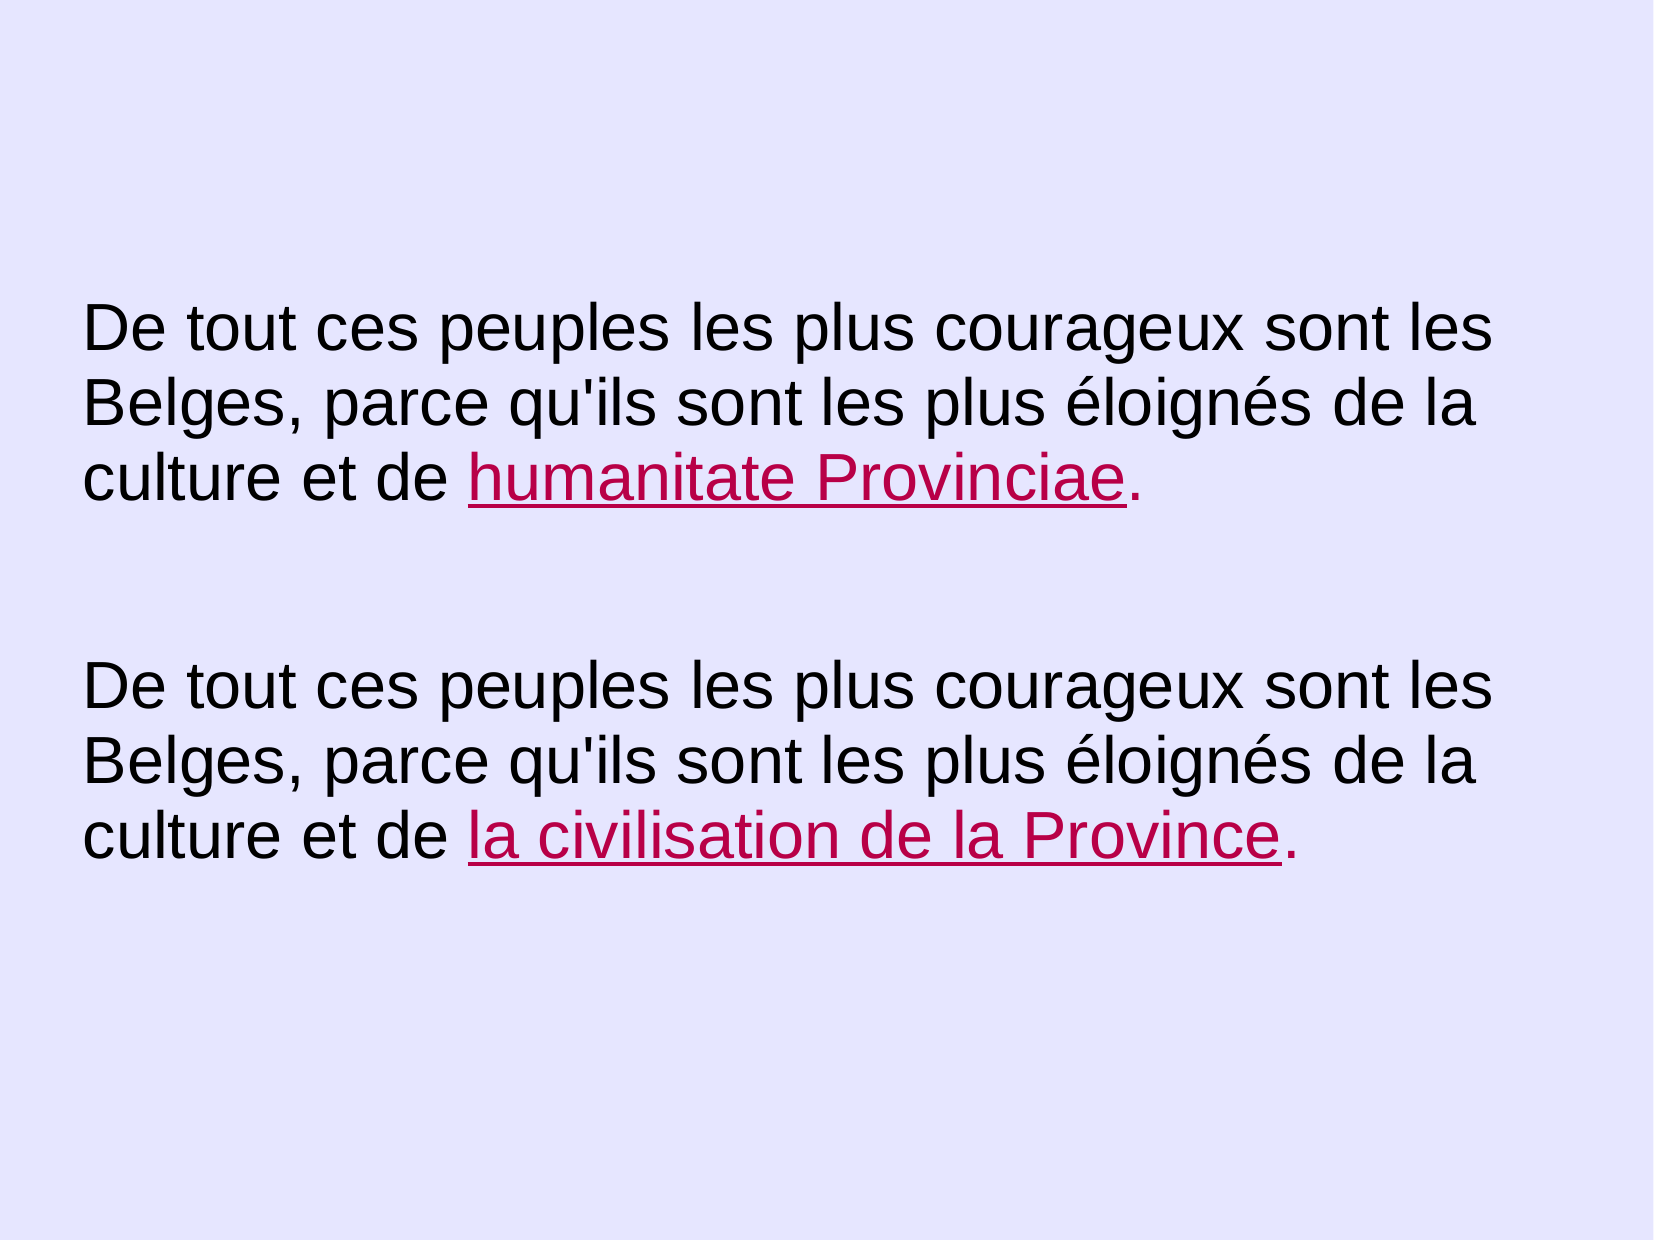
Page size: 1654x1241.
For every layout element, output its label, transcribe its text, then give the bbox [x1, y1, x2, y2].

list De tout ces peuples les plus courageux sont les Belges, parce qu'ils sont les plus éloignés de la culture et de humanitate Provinciae. De tout ces peuples les plus courageux sont les Belges, parce qu'ils sont les plus éloignés de la culture et de la civilisation de la Province. [82, 290, 1571, 1109]
